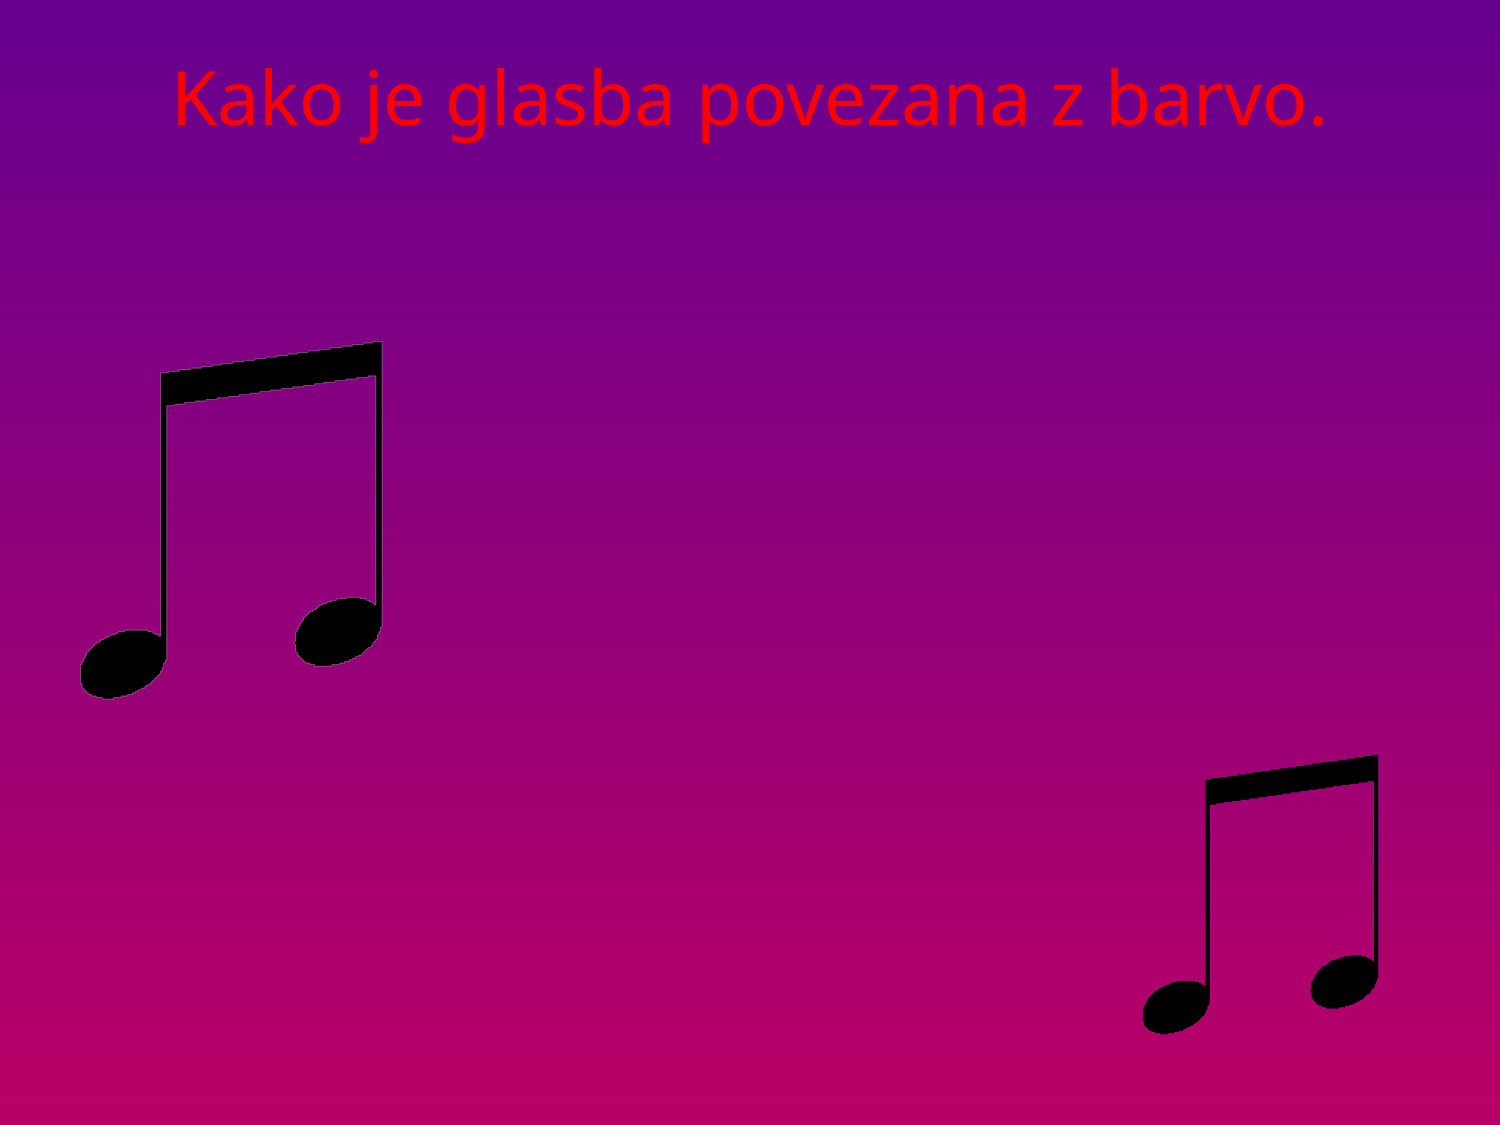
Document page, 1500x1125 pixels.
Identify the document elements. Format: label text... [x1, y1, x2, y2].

picture [1139, 751, 1380, 1036]
picture [76, 337, 384, 701]
text_box Kako je glasba povezana z barvo. [0, 42, 1500, 315]
